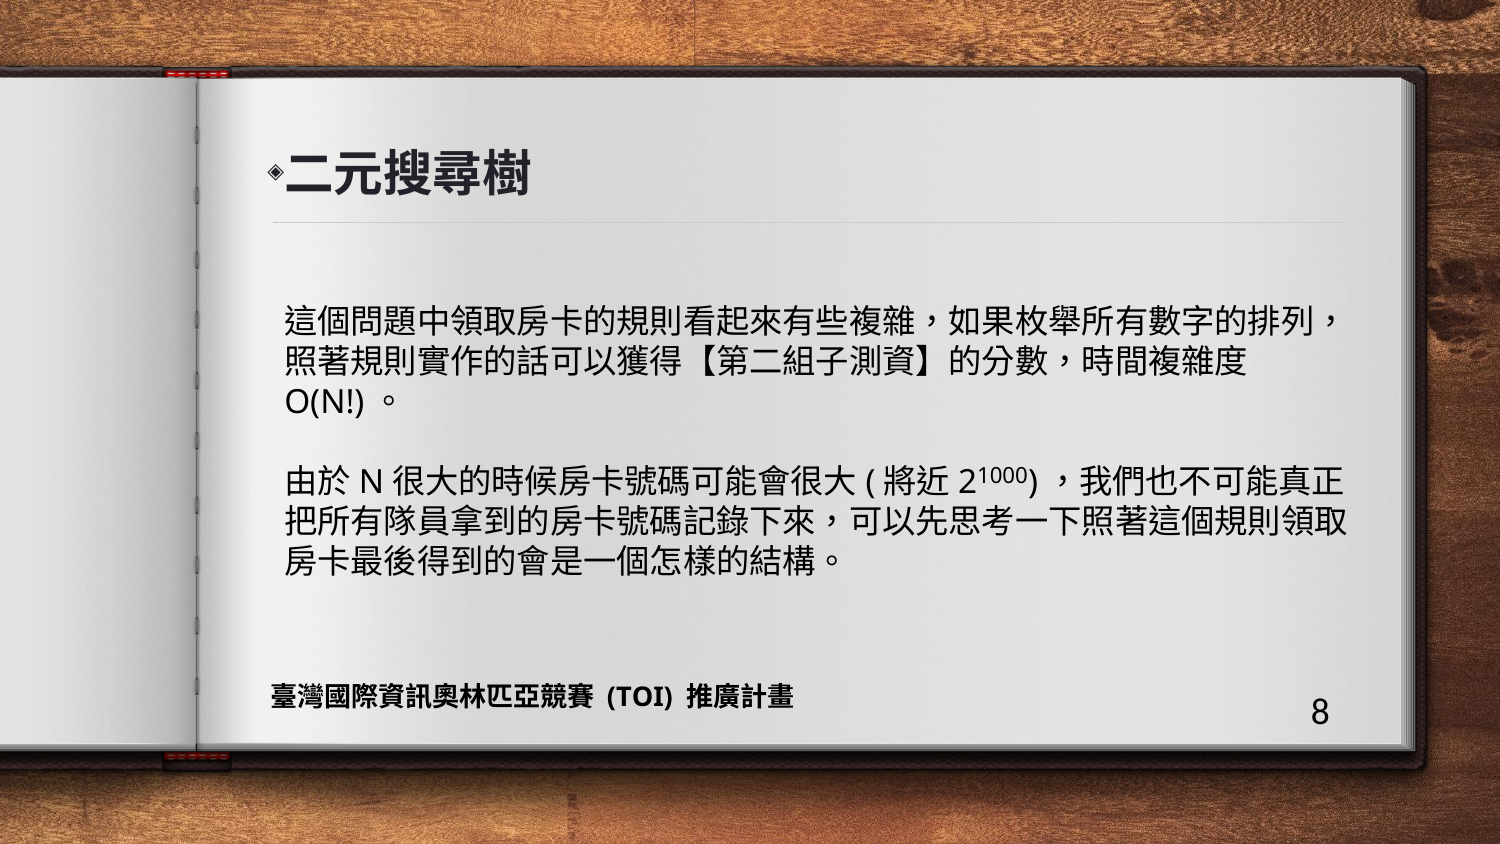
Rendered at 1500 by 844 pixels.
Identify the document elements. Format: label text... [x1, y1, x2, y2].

text_box 這個問題中領取房卡的規則看起來有些複雜，如果枚舉所有數字的排列，照著規則實作的話可以獲得【第二組子測資】的分數，時間複雜度O(N!)。 由於N很大的時候房卡號碼可能會很大(將近21000)，我們也不可能真正把所有隊員拿到的房卡號碼記錄下來，可以先思考一下照著這個規則領取房卡最後得到的會是一個怎樣的結構。 [269, 293, 1367, 551]
text_box [1295, 672, 1386, 737]
list 二元搜尋樹 [252, 126, 1194, 216]
